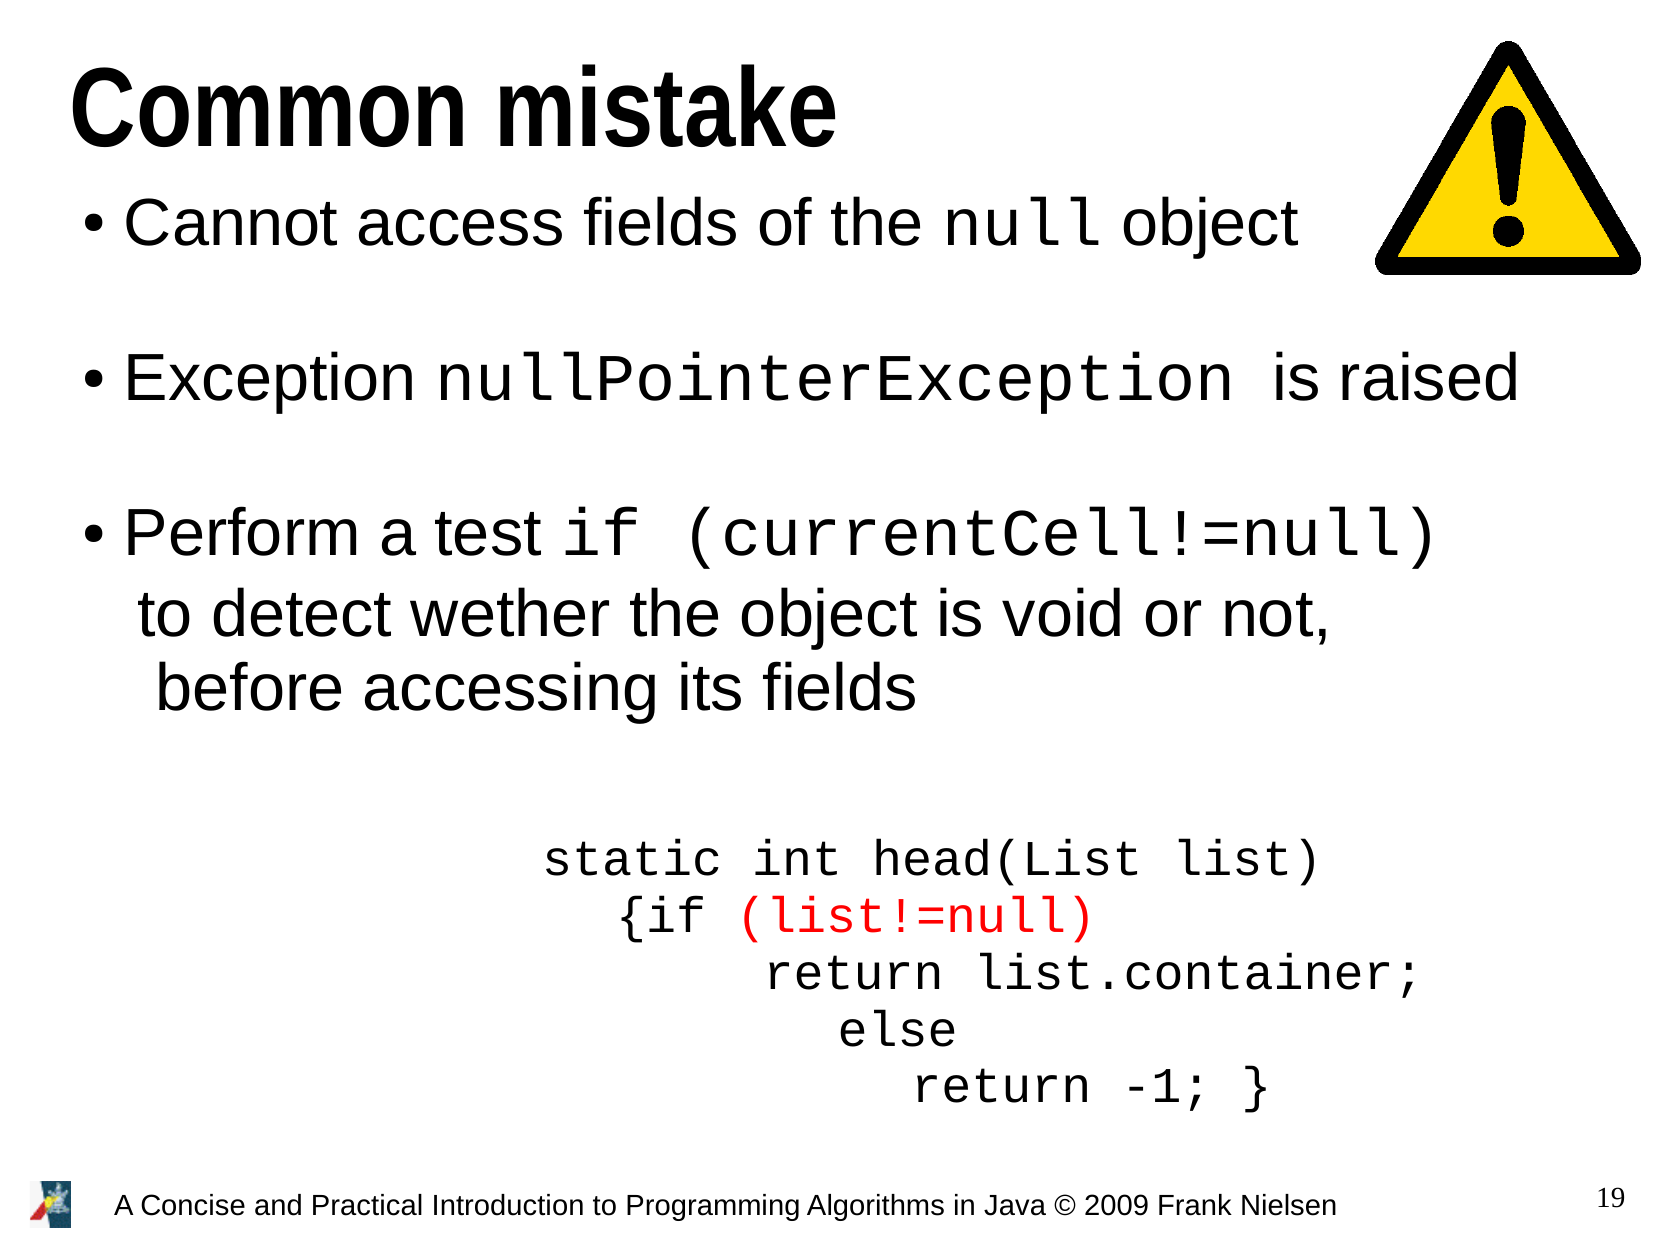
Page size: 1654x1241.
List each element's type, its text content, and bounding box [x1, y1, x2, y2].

picture [29, 1181, 71, 1228]
text_box [147, 649, 178, 721]
text_box Cannot access fields of the null object Exception nullPointerException is raised Perform a test if (currentCell!=null) to detect wether the object is void or not, before accessing its fields [67, 177, 1536, 733]
text_box static int head(List list) {if (list!=null) return list.container; else return -1; } [527, 826, 1469, 1111]
text_box Common mistake [29, 33, 854, 178]
picture [1375, 41, 1641, 275]
